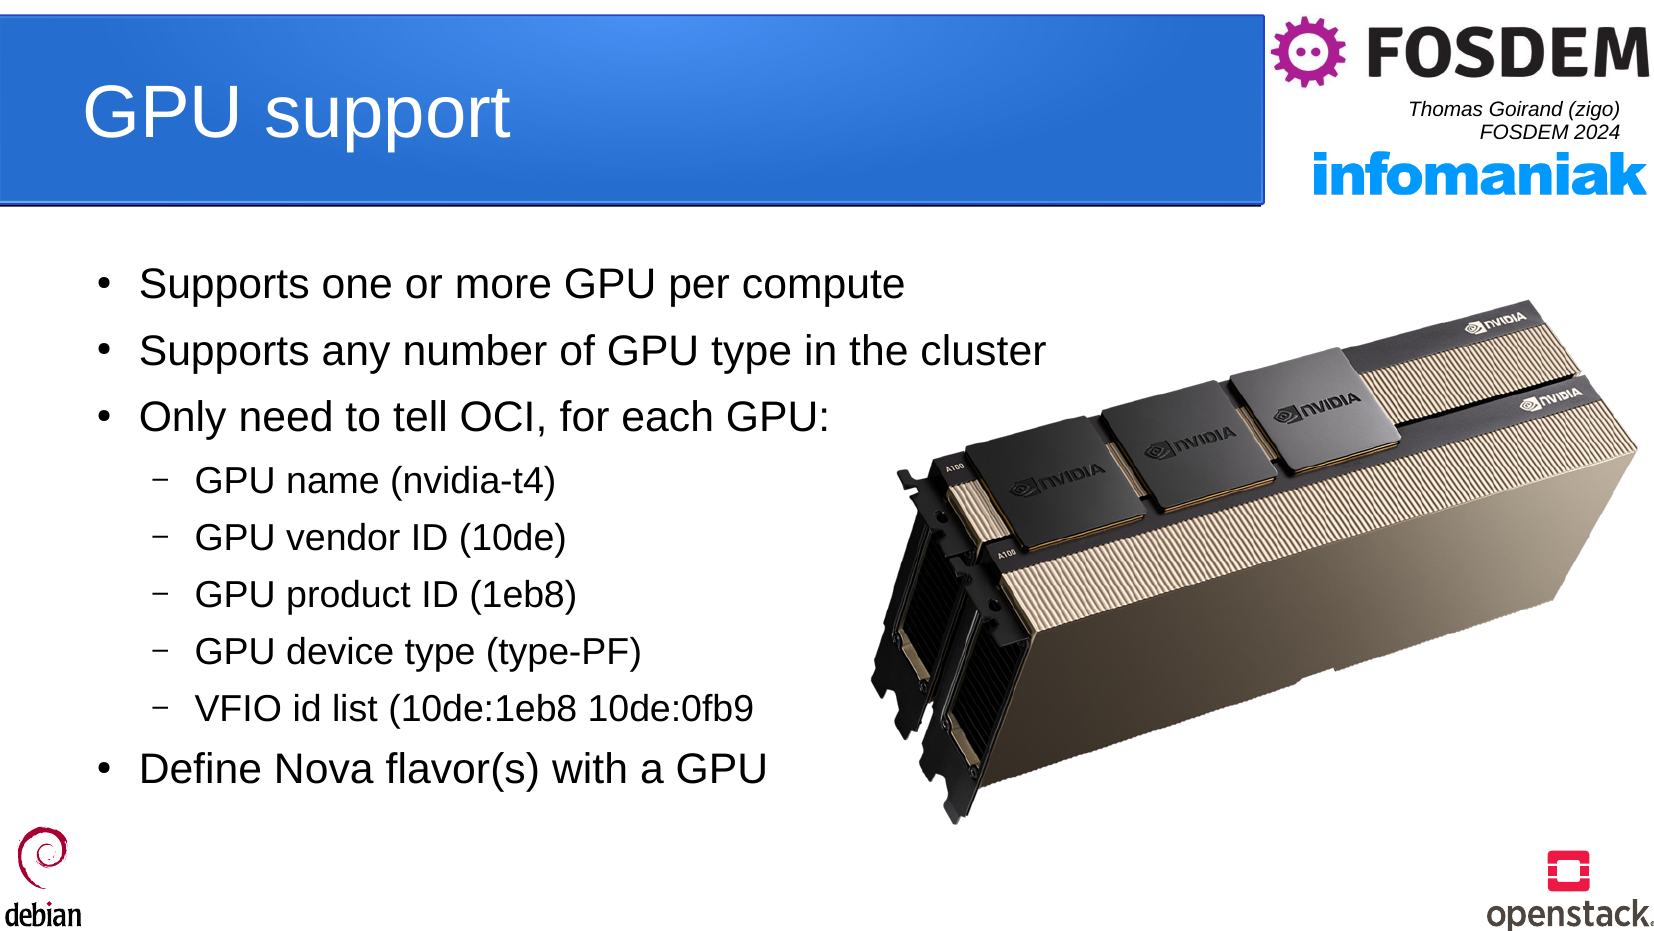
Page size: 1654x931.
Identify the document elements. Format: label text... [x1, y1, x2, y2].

picture [1269, 14, 1651, 90]
picture [1314, 151, 1647, 195]
list Supports one or more GPU per compute Supports any number of GPU type in the cluster Only need to tell OCI, for each GPU: GPU name (nvidia-t4) GPU vendor ID (10de) GPU product ID (1eb8) GPU device type (type-PF) VFIO id list (10de:1eb8 10de:0fb9 Define Nova flavor(s) with a GPU [82, 259, 1571, 800]
title GPU support [82, 35, 1235, 189]
picture [870, 299, 1638, 826]
